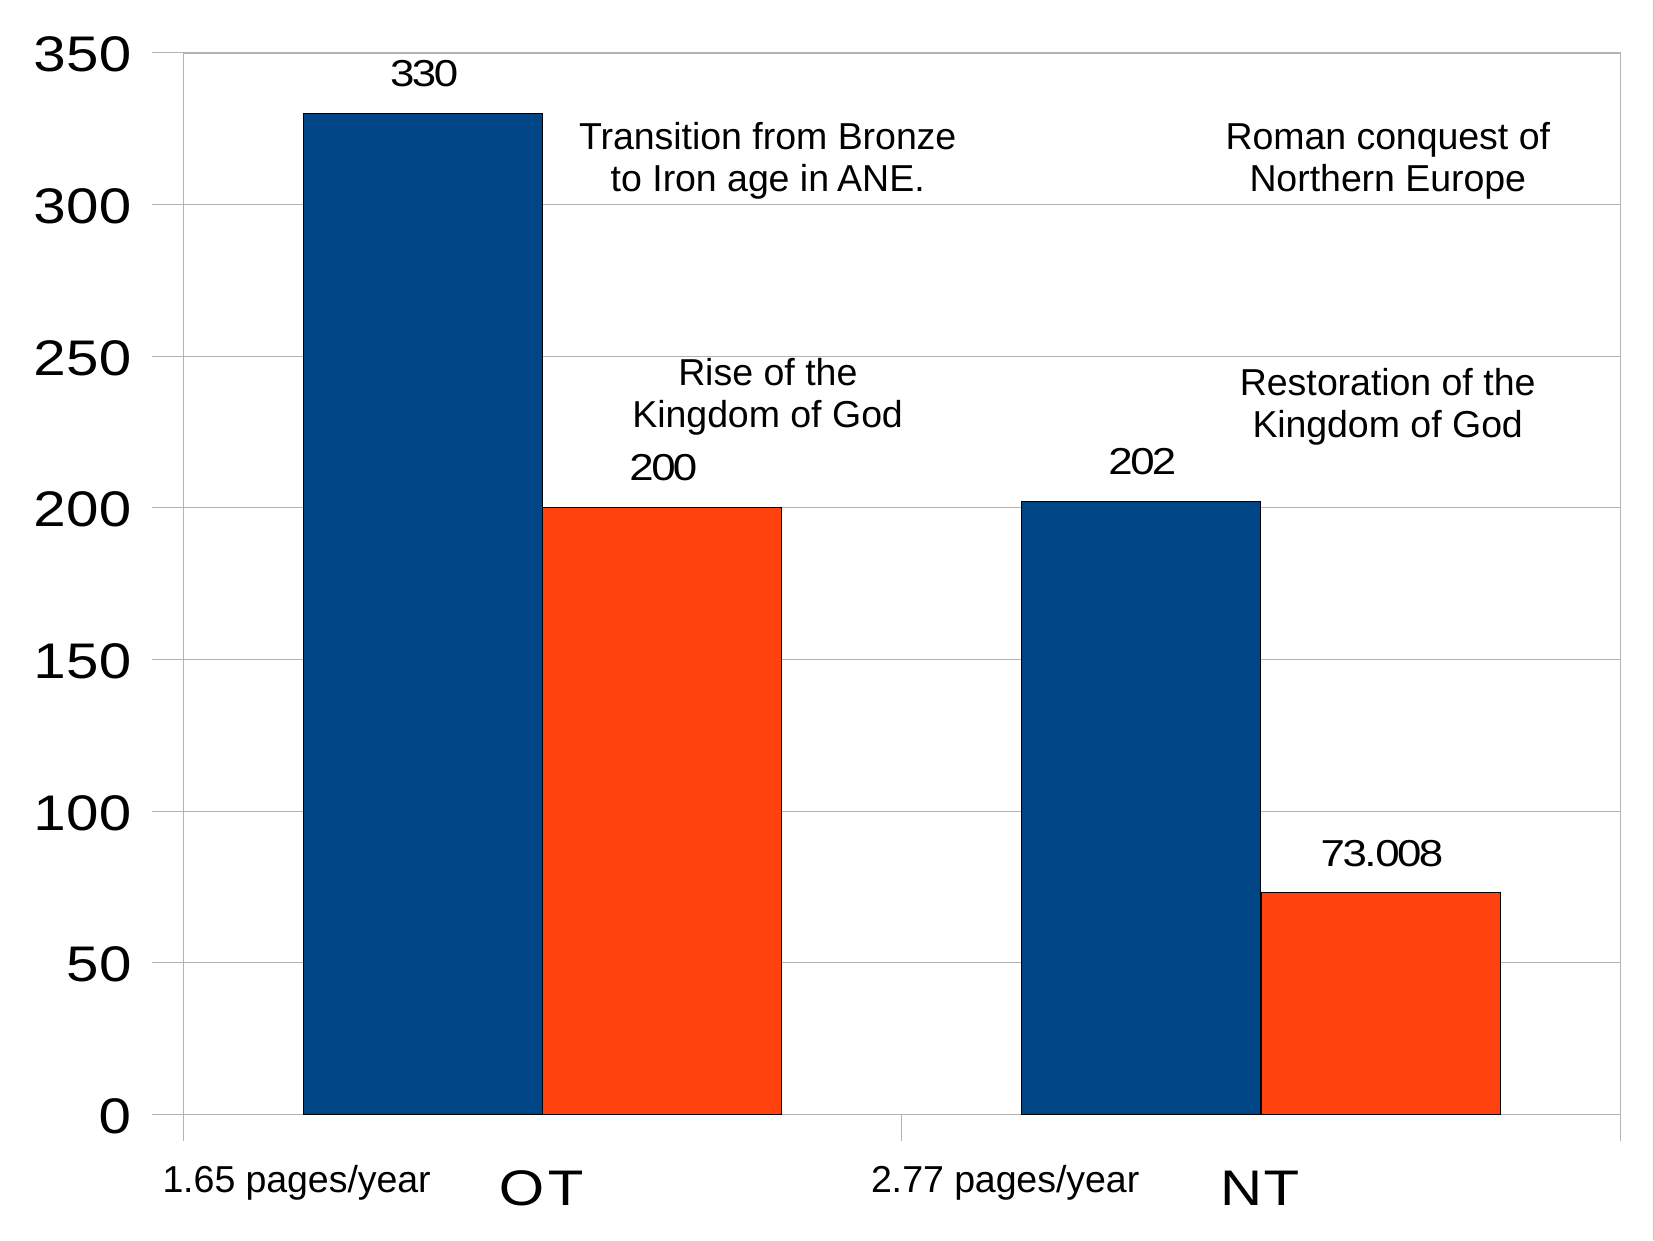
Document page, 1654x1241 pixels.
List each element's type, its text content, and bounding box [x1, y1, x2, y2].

text_box Roman conquest of Northern Europe [1181, 107, 1595, 207]
text_box 2.77 pages/year [856, 1151, 1182, 1211]
chart [0, 0, 1654, 1241]
text_box 1.65 pages/year [147, 1151, 502, 1209]
text_box Restoration of the Kingdom of God [1181, 354, 1595, 454]
text_box Rise of the Kingdom of God [561, 343, 975, 443]
text_box Transition from Bronze to Iron age in ANE. [561, 107, 975, 207]
